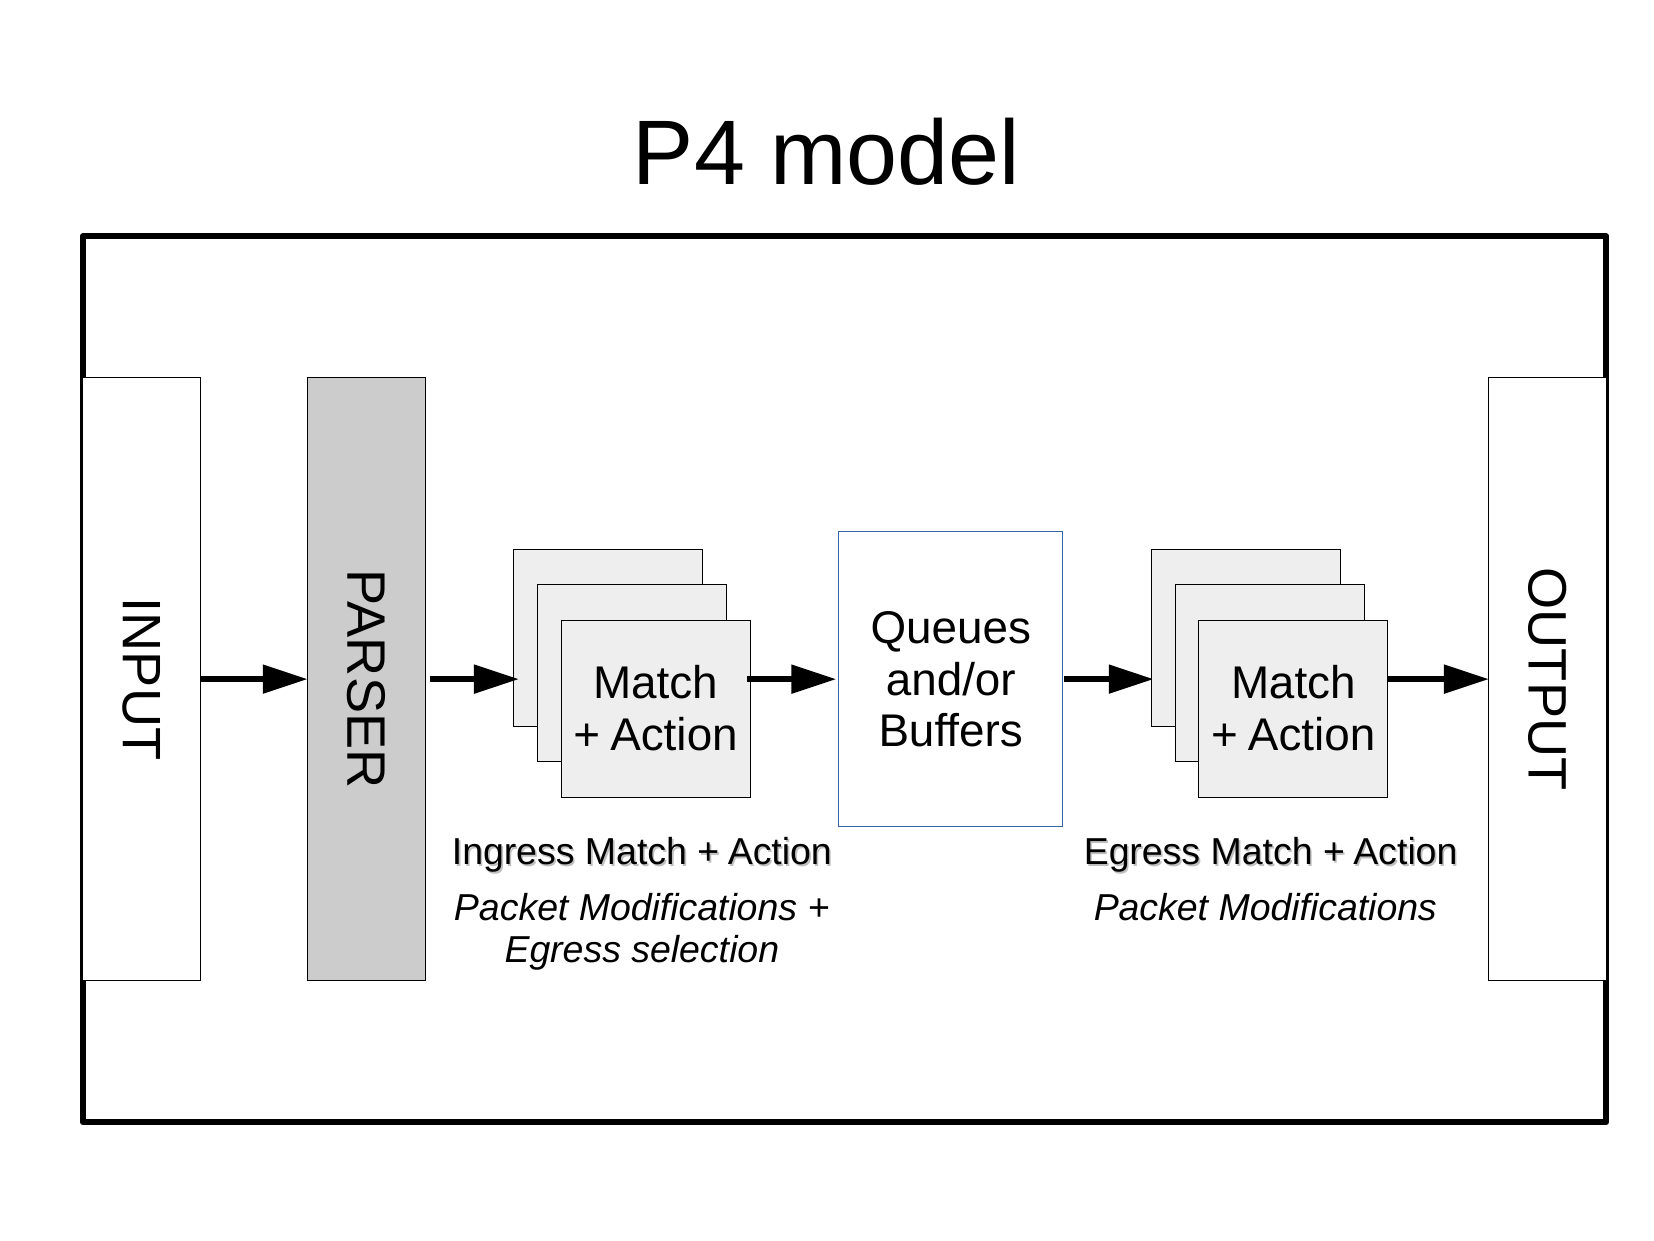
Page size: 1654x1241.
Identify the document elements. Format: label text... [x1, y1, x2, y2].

text_box Queues and/or Buffers [838, 531, 1063, 827]
text_box Egress Match + Action Packet Modifications [1068, 823, 1473, 937]
title P4 model [82, 49, 1571, 236]
text_box INPUT [82, 377, 201, 981]
text_box [82, 236, 1607, 1123]
text_box Match + Action [561, 620, 751, 798]
text_box OUTPUT [1488, 377, 1607, 981]
text_box Match + Action [1198, 620, 1388, 798]
text_box PARSER [307, 377, 426, 981]
text_box Ingress Match + Action Packet Modifications + Egress selection [437, 823, 847, 979]
